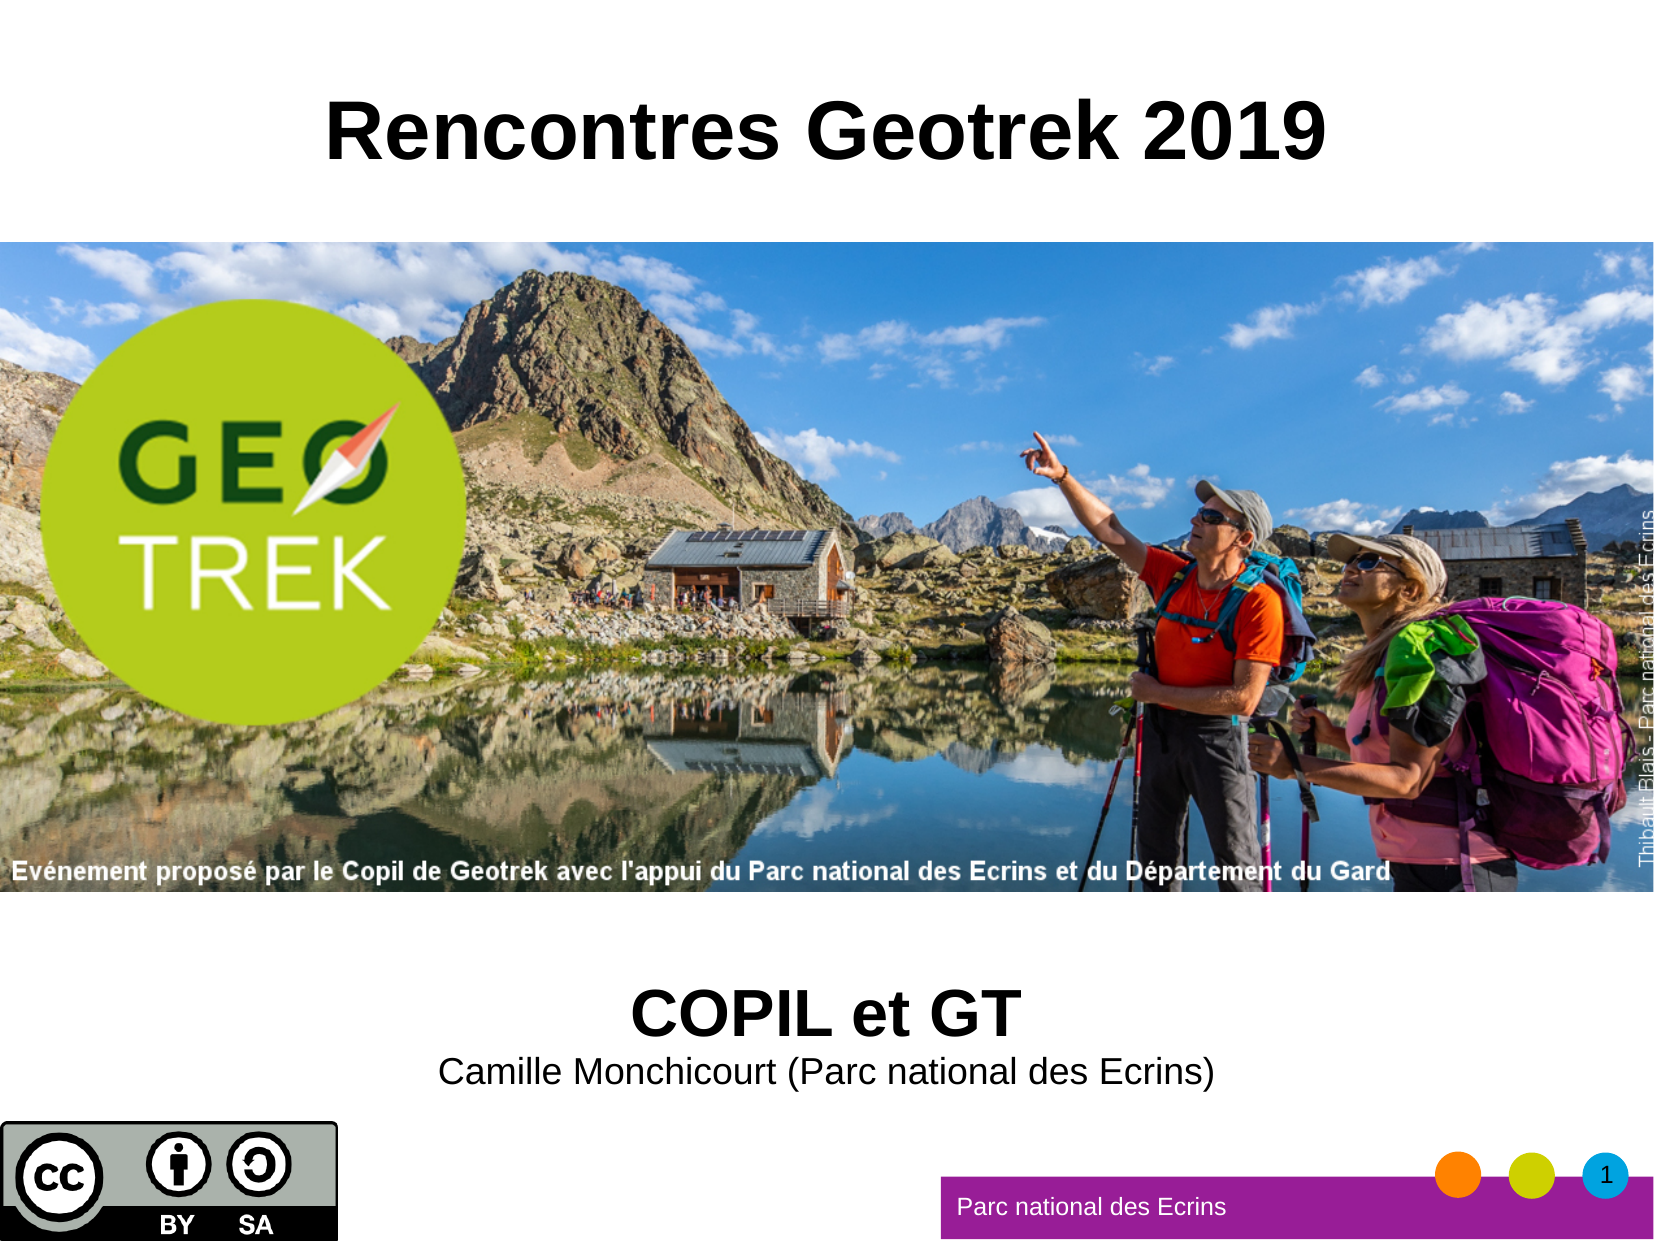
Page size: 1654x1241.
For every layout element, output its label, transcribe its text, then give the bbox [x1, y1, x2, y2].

title COPIL et GT Camille Monchicourt (Parc national des Ecrins) [0, 944, 1654, 1093]
picture [0, 242, 1654, 892]
picture [0, 1121, 338, 1241]
title Rencontres Geotrek 2019 [0, 0, 1654, 178]
